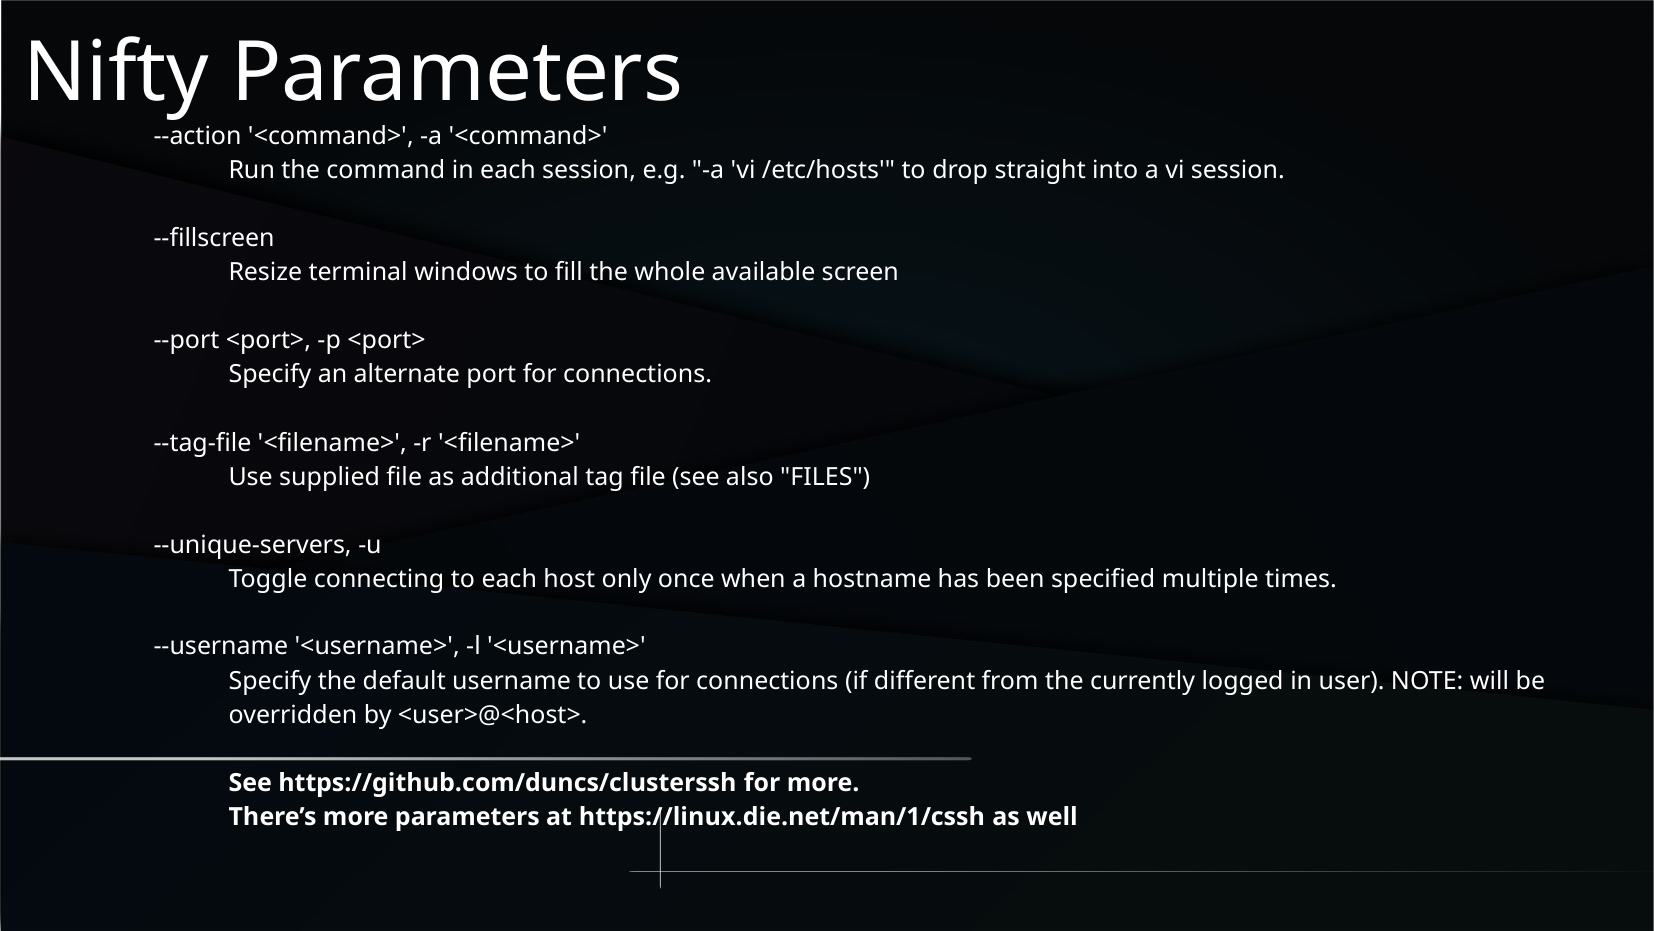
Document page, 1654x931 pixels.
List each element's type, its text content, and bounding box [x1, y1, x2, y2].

picture [0, 0, 1654, 931]
title Nifty Parameters [23, 11, 1589, 106]
list --action '<command>', -a '<command>' Run the command in each session, e.g. "-a 'vi /etc/hosts'" to drop straight into a vi session. --fillscreen Resize terminal windows to fill the whole available screen --port <port>, -p <port> Specify an alternate port for connections. --tag-file '<filename>', -r '<filename>' Use supplied file as additional tag file (see also "FILES") --unique-servers, -u Toggle connecting to each host only once when a hostname has been specified multiple times. --username '<username>', -l '<username>' Specify the default username to use for connections (if different from the currently logged in user). NOTE: will be overridden by <user>@<host>. See https://github.com/duncs/clusterssh for more. There’s more parameters at https://linux.die.net/man/1/cssh as well [82, 118, 1560, 734]
